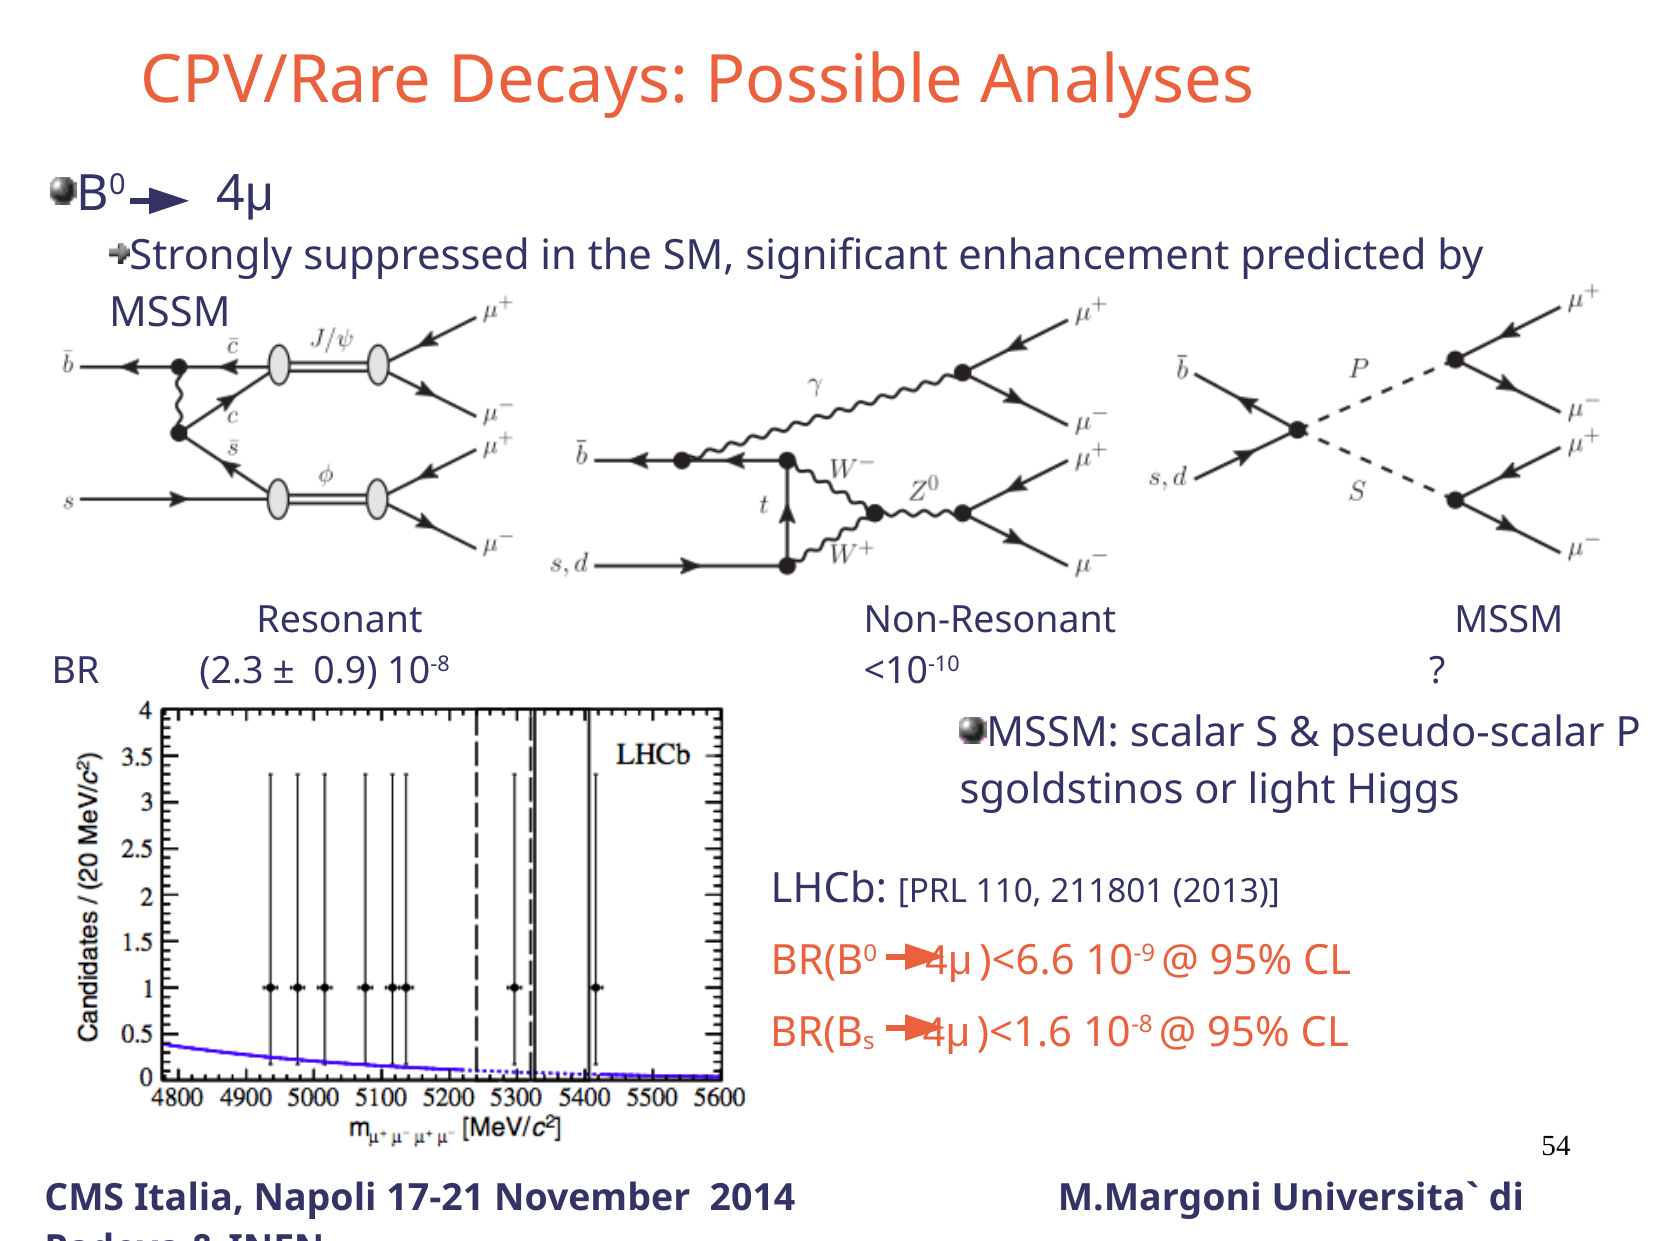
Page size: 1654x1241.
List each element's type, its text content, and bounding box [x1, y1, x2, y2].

text_box CPV/Rare Decays: Possible Analyses [17, 23, 1654, 150]
picture [0, 274, 1647, 586]
text_box CMS Italia, Napoli 17-21 November 2014 M.Margoni Universita` di Padova & INFN [29, 1163, 1625, 1237]
text_box MSSM: scalar S & pseudo-scalar P sgoldstinos or light Higgs [944, 716, 1654, 839]
text_box LHCb: [PRL 110, 211801 (2013)] [755, 850, 1394, 930]
text_box BR(Bs 4μ )<1.6 10-8 @ 95% CL [755, 985, 1465, 1087]
text_box BR(B0 4μ )<6.6 10-9 @ 95% CL [755, 922, 1471, 1016]
text_box B0 4μ Strongly suppressed in the SM, significant enhancement predicted by MSSM [35, 149, 1630, 366]
picture [29, 696, 780, 1158]
text_box Resonant Non-Resonant MSSM BR (2.3 ± 0.9) 10-8 <10-10 ? [36, 584, 1654, 716]
